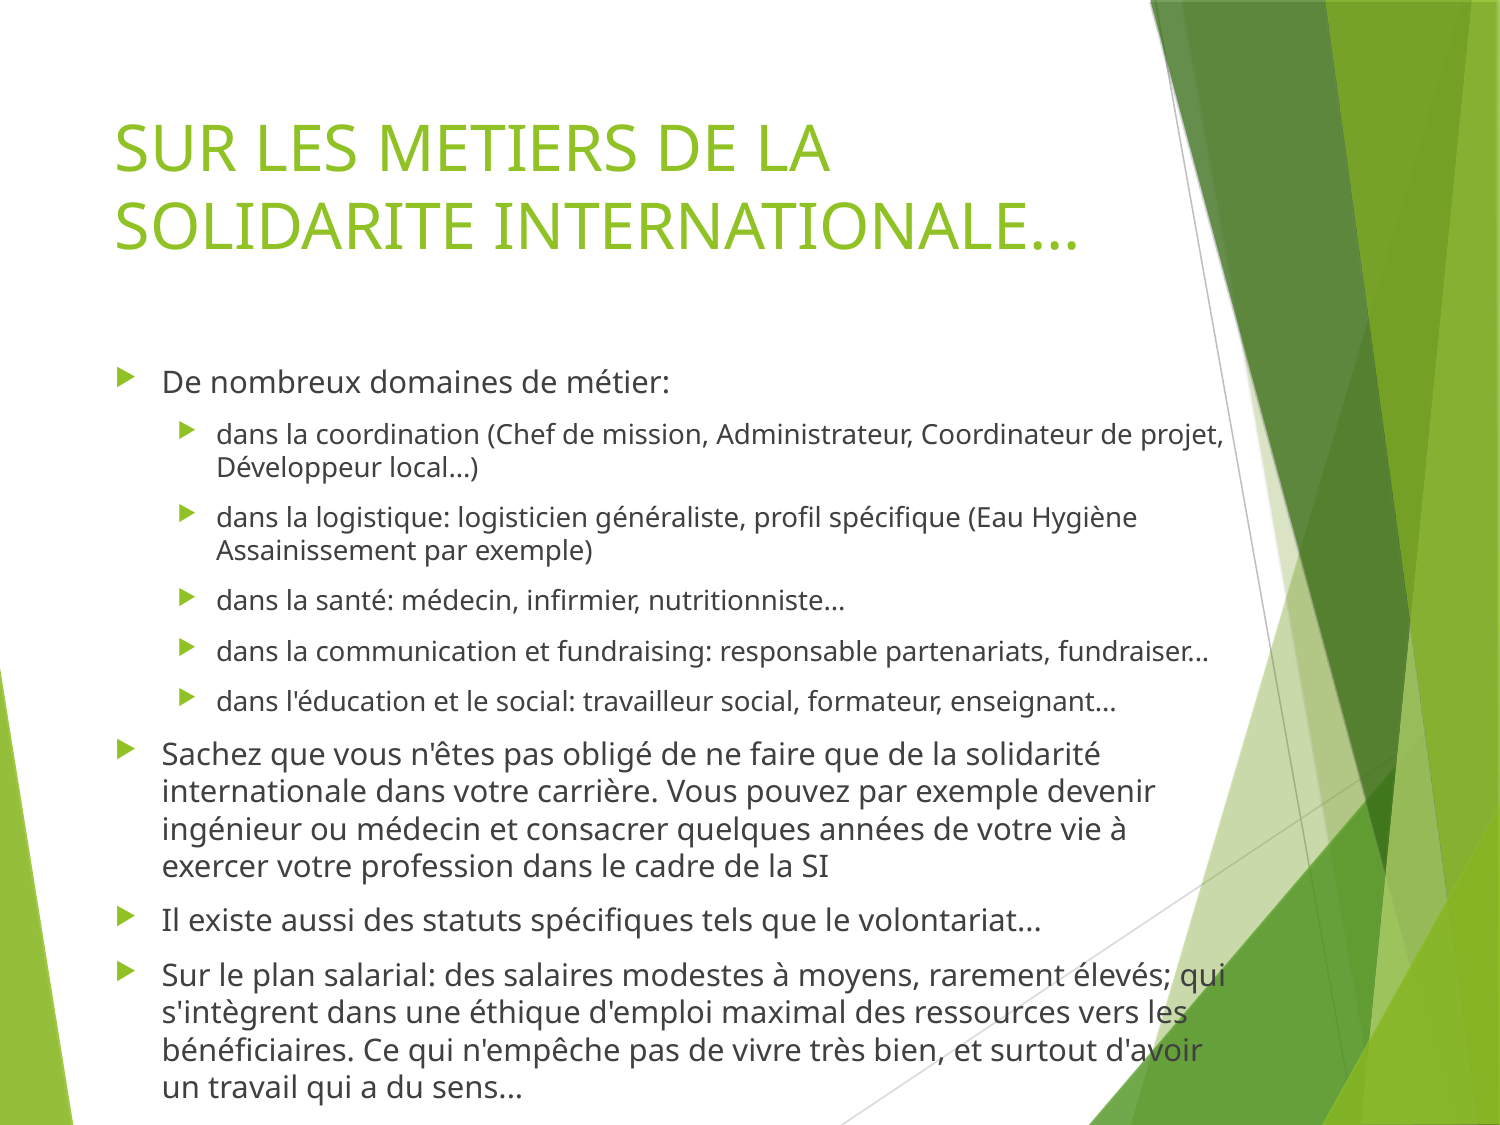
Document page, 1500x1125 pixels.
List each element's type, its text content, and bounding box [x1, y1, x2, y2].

list De nombreux domaines de métier: dans la coordination (Chef de mission, Administrateur, Coordinateur de projet, Développeur local...) dans la logistique: logisticien généraliste, profil spécifique (Eau Hygiène Assainissement par exemple) dans la santé: médecin, infirmier, nutritionniste... dans la communication et fundraising: responsable partenariats, fundraiser... dans l'éducation et le social: travailleur social, formateur, enseignant... Sachez que vous n'êtes pas obligé de ne faire que de la solidarité internationale dans votre carrière. Vous pouvez par exemple devenir ingénieur ou médecin et consacrer quelques années de votre vie à exercer votre profession dans le cadre de la SI Il existe aussi des statuts spécifiques tels que le volontariat... Sur le plan salarial: des salaires modestes à moyens, rarement élevés; qui s'intègrent dans une éthique d'emploi maximal des ressources vers les bénéficiaires. Ce qui n'empêche pas de vivre très bien, et surtout d'avoir un travail qui a du sens... [99, 354, 1258, 1118]
title SUR LES METIERS DE LA SOLIDARITE INTERNATIONALE... [99, 99, 1142, 317]
